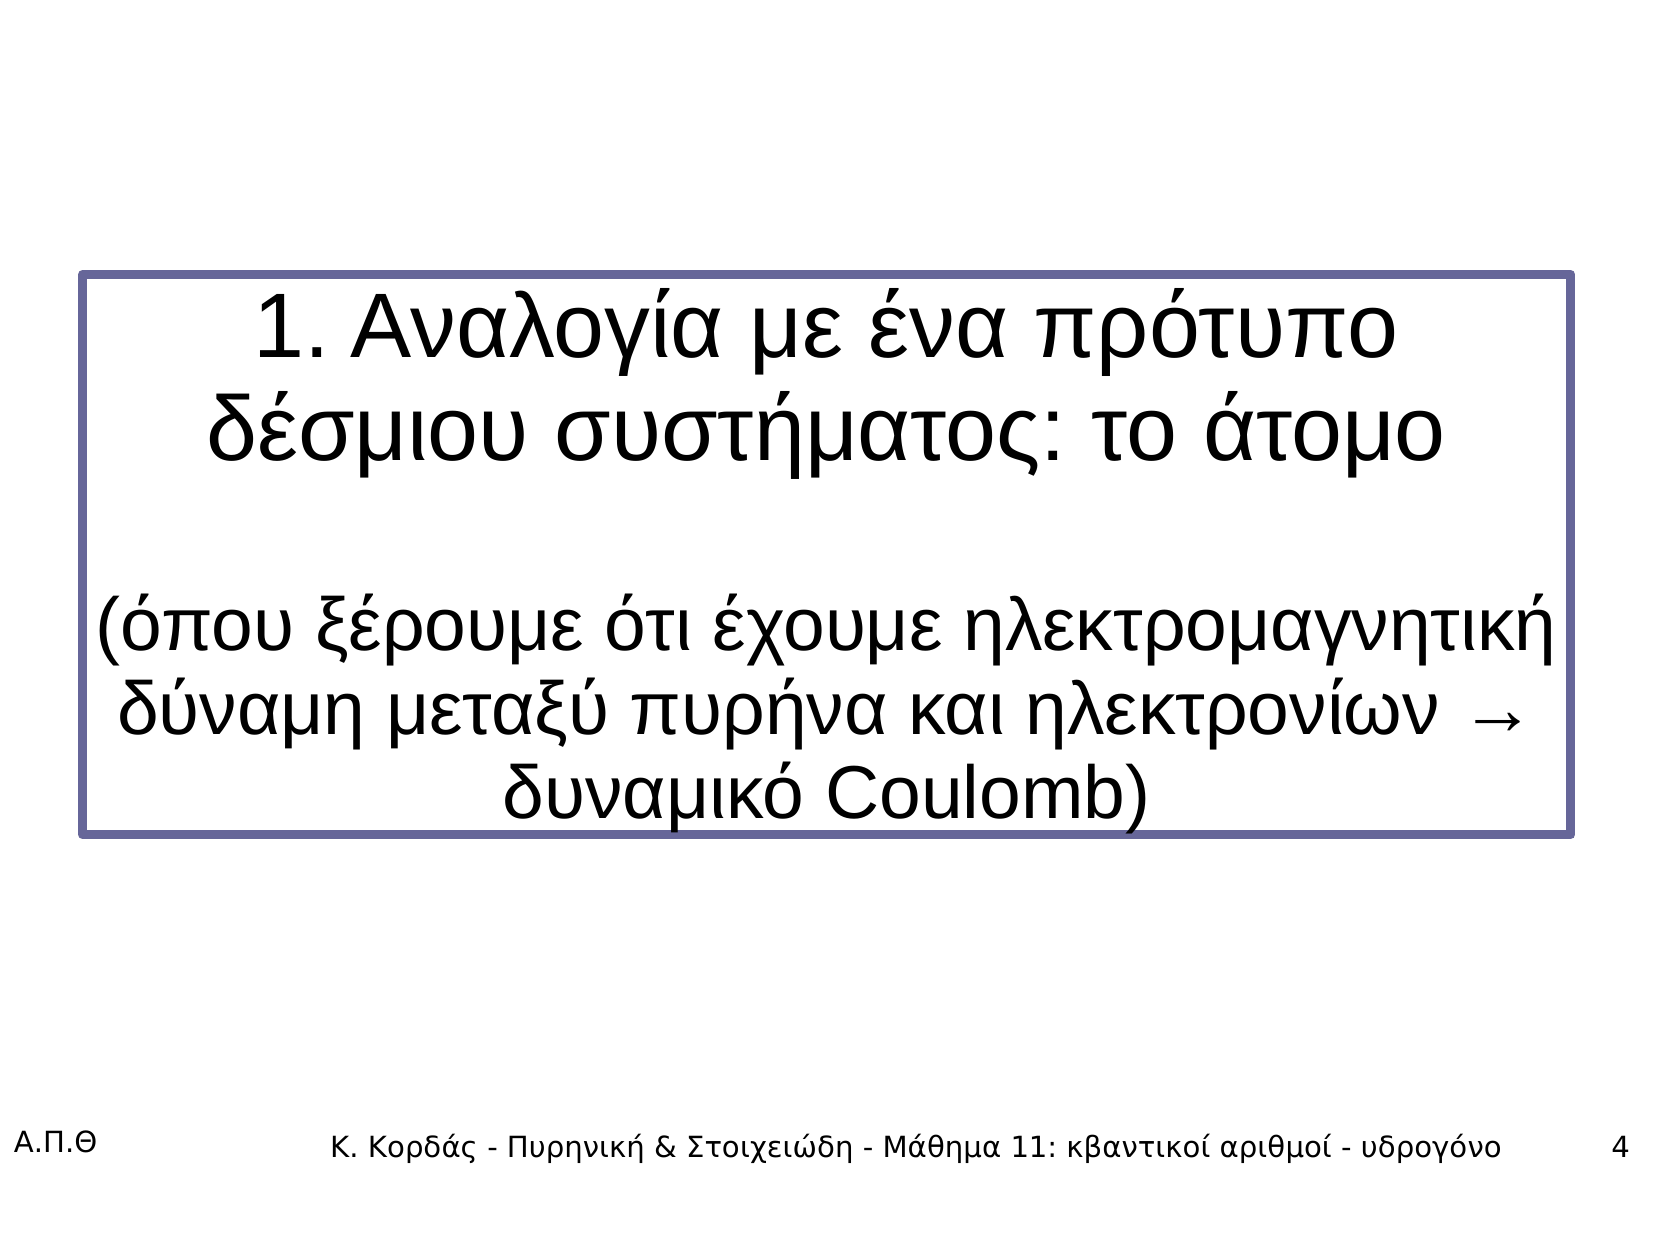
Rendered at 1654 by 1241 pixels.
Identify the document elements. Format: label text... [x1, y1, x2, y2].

title 1. Αναλογία με ένα πρότυπο δέσμιου συστήματος: το άτομο (όπου ξέρουμε ότι έχουμε ηλεκτρομαγνητική δύναμη μεταξύ πυρήνα και ηλεκτρονίων → δυναμικό Coulomb) [82, 274, 1571, 835]
